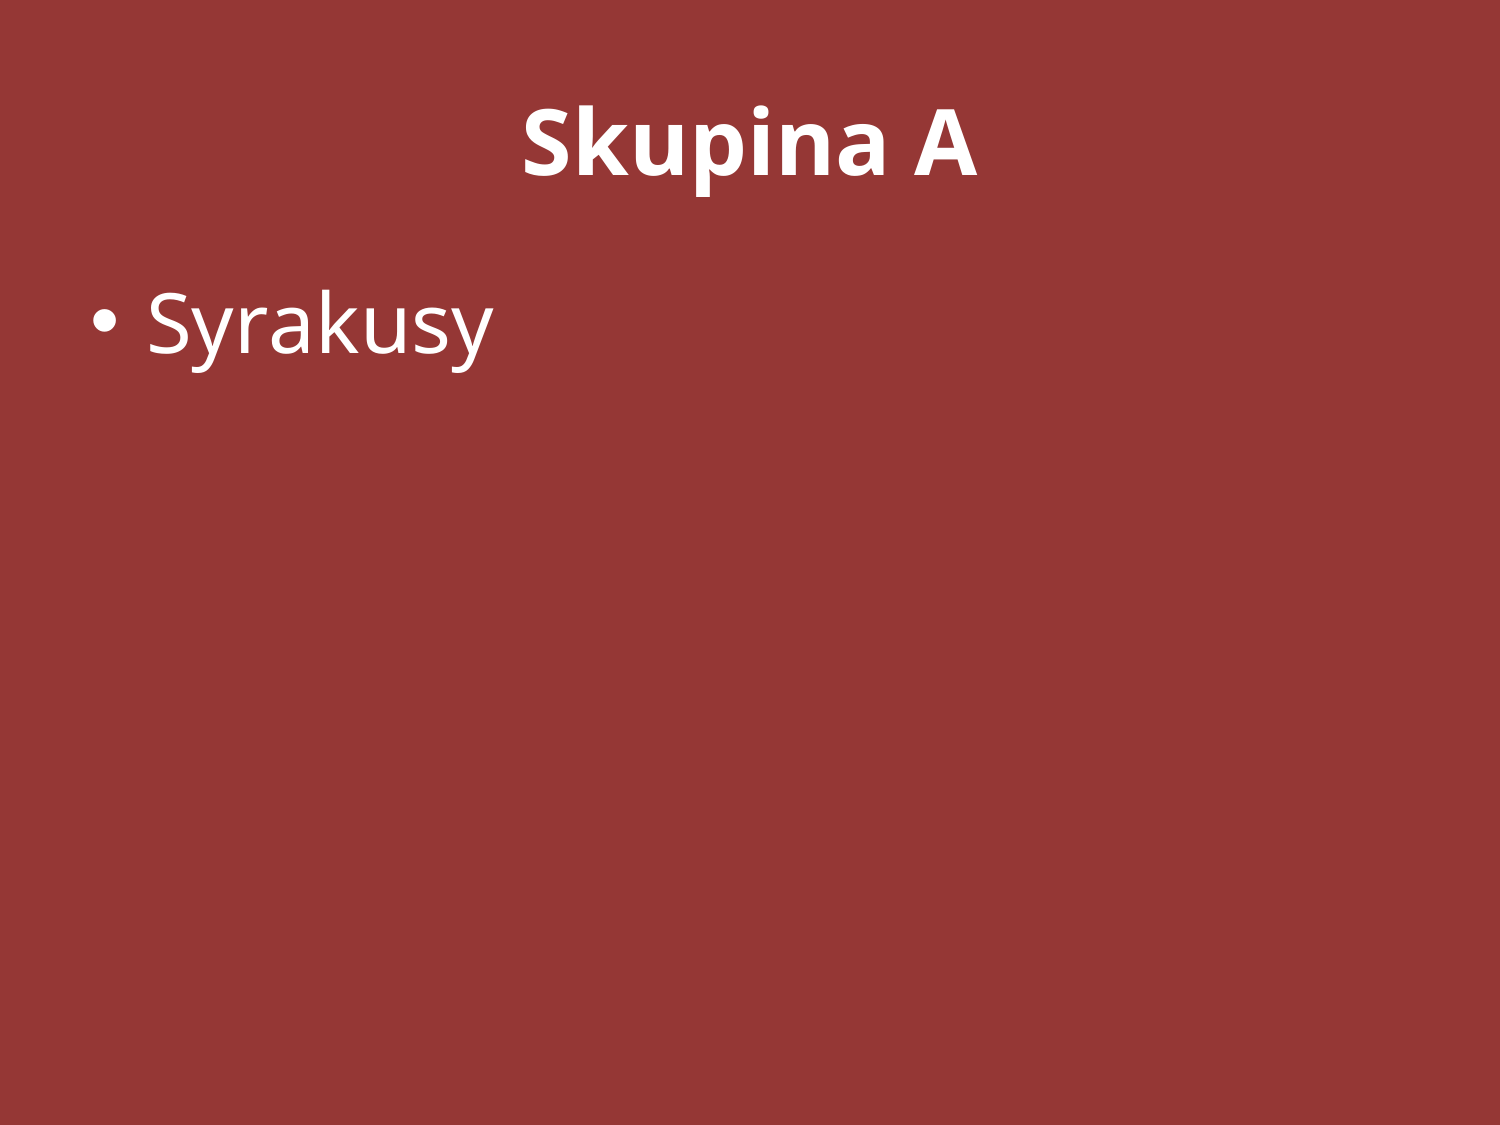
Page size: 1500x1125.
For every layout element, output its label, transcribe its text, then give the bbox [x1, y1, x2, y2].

title Skupina A [75, 45, 1426, 233]
list Syrakusy [75, 262, 1426, 1006]
